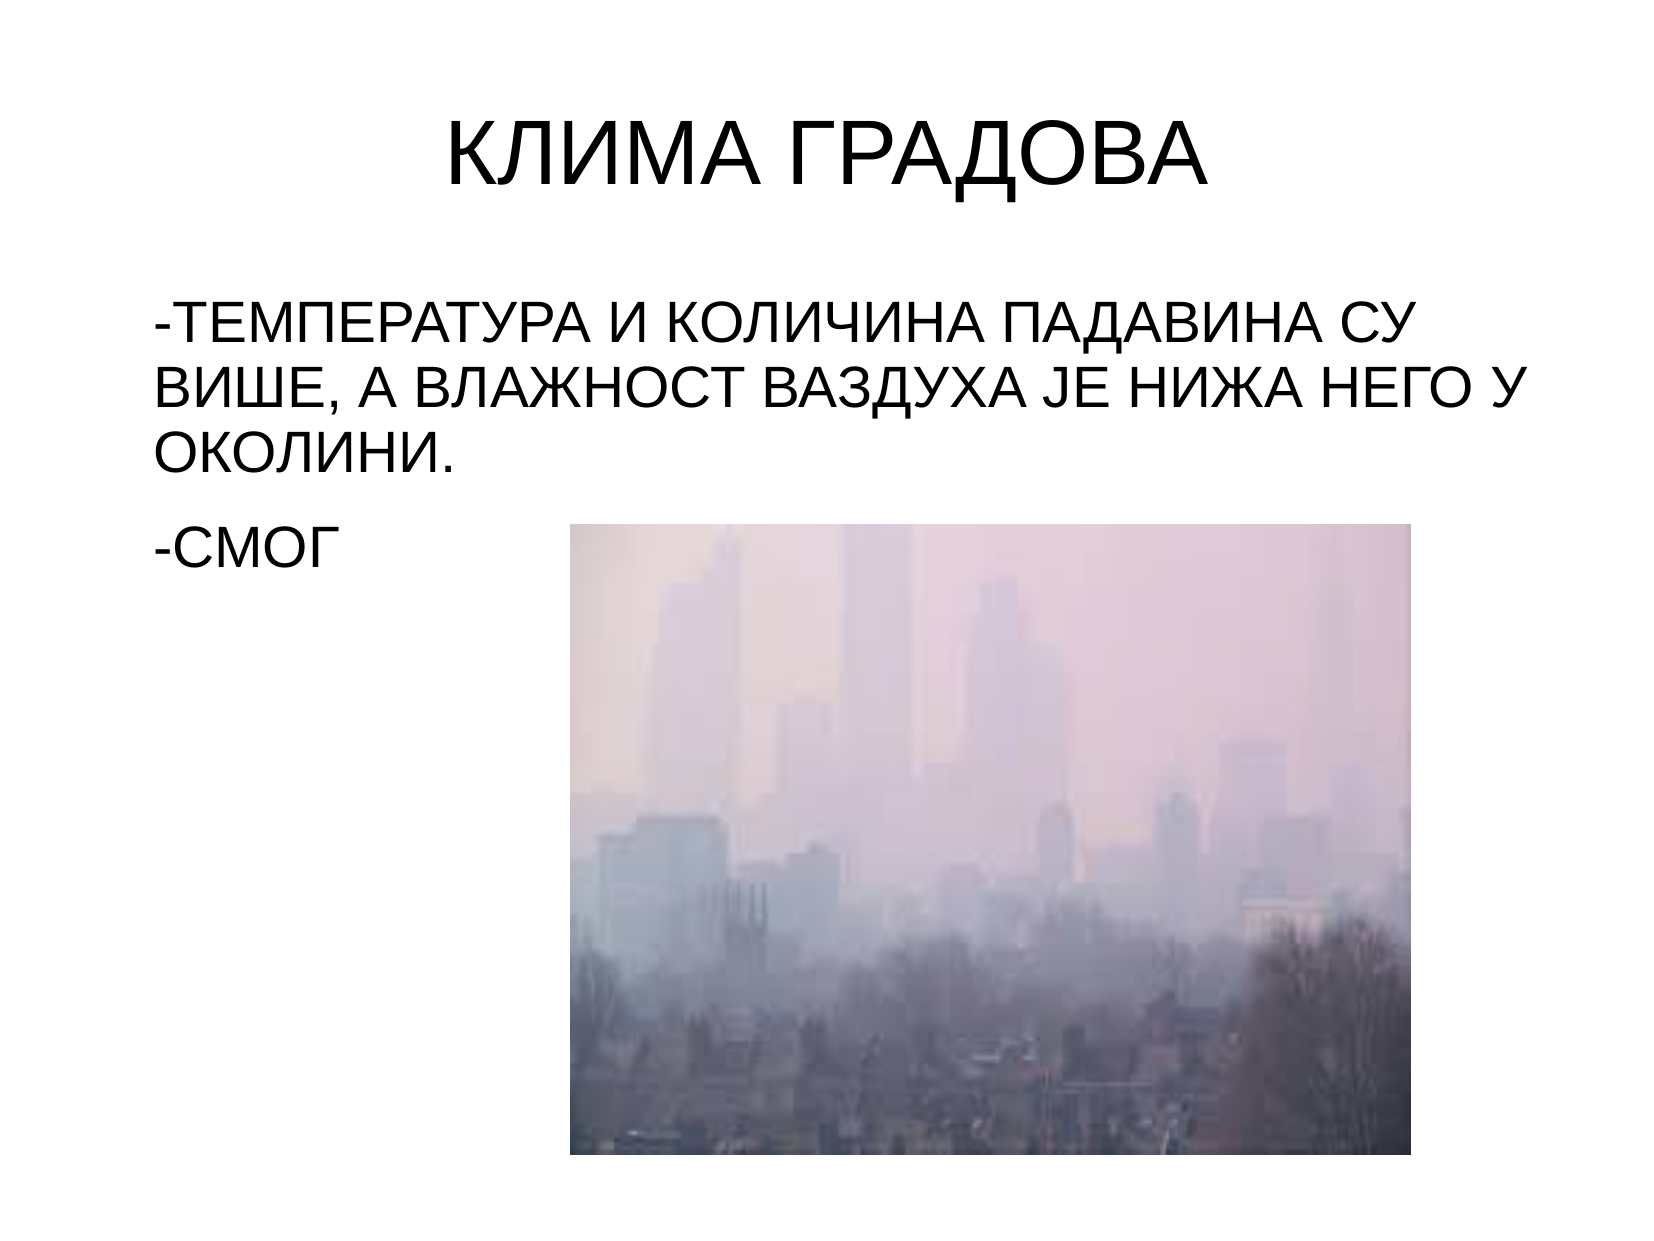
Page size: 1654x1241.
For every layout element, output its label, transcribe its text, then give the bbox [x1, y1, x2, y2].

picture [570, 524, 1411, 1156]
title КЛИМА ГРАДОВА [82, 49, 1571, 257]
list -ТЕМПЕРАТУРА И КОЛИЧИНА ПАДАВИНА СУ ВИШЕ, А ВЛАЖНОСТ ВАЗДУХА ЈЕ НИЖА НЕГО У ОКОЛИНИ. -СМОГ [82, 290, 1571, 1109]
